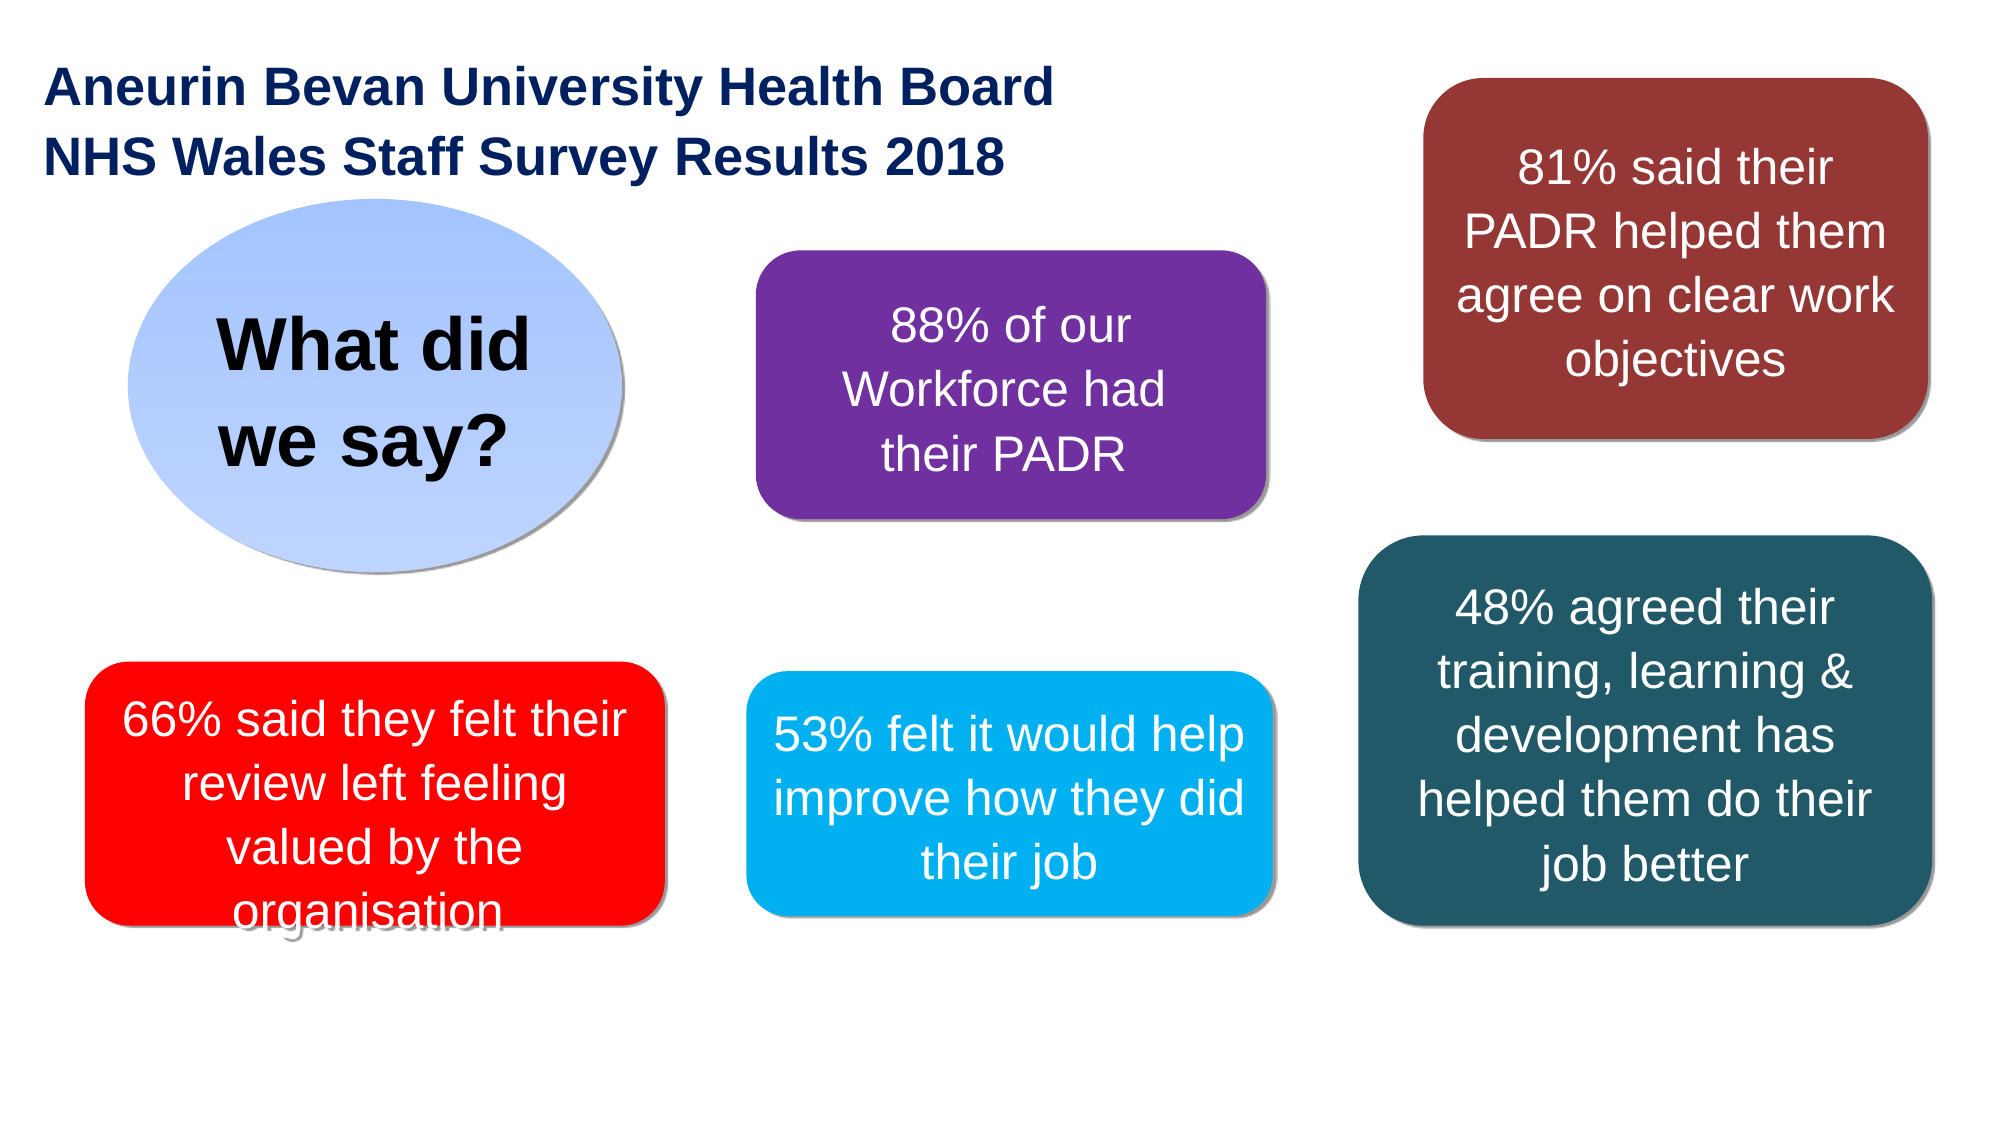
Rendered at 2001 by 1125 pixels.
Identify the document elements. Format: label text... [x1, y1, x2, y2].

text_box 88% of our Workforce had their PADR [755, 250, 1267, 520]
text_box Aneurin Bevan University Health Board NHS Wales Staff Survey Results 2018 [28, 39, 1302, 186]
text_box 53% felt it would help improve how they did their job [746, 671, 1273, 917]
text_box What did we say? [127, 198, 622, 573]
text_box 48% agreed their training, learning & development has helped them do their job better [1358, 535, 1933, 926]
text_box [103, 198, 1646, 805]
text_box 81% said their PADR helped them agree on clear work objectives [1423, 77, 1929, 439]
text_box 66% said they felt their review left feeling valued by the organisation [84, 661, 665, 926]
